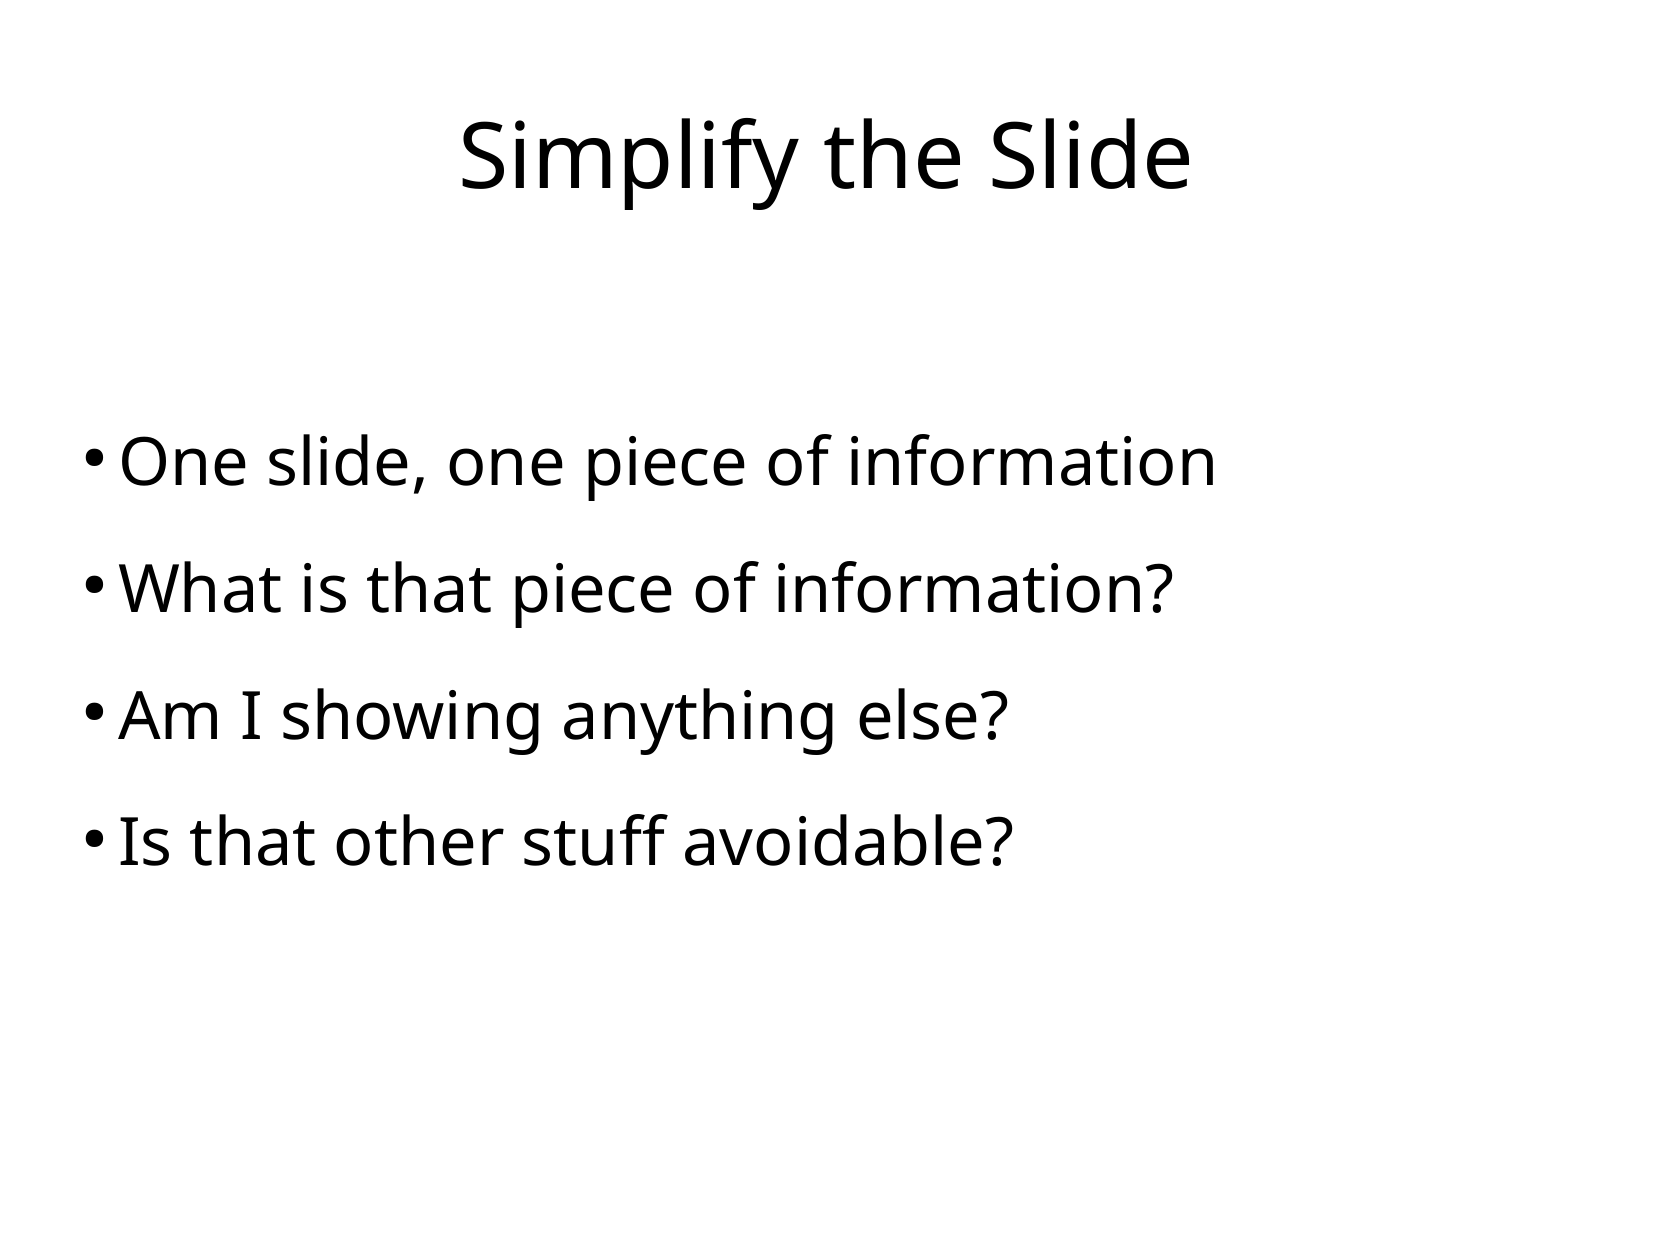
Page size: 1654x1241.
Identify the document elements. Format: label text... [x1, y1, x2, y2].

title Simplify the Slide [82, 49, 1571, 257]
subtitle One slide, one piece of information What is that piece of information? Am I showing anything else? Is that other stuff avoidable? [82, 290, 1571, 1010]
